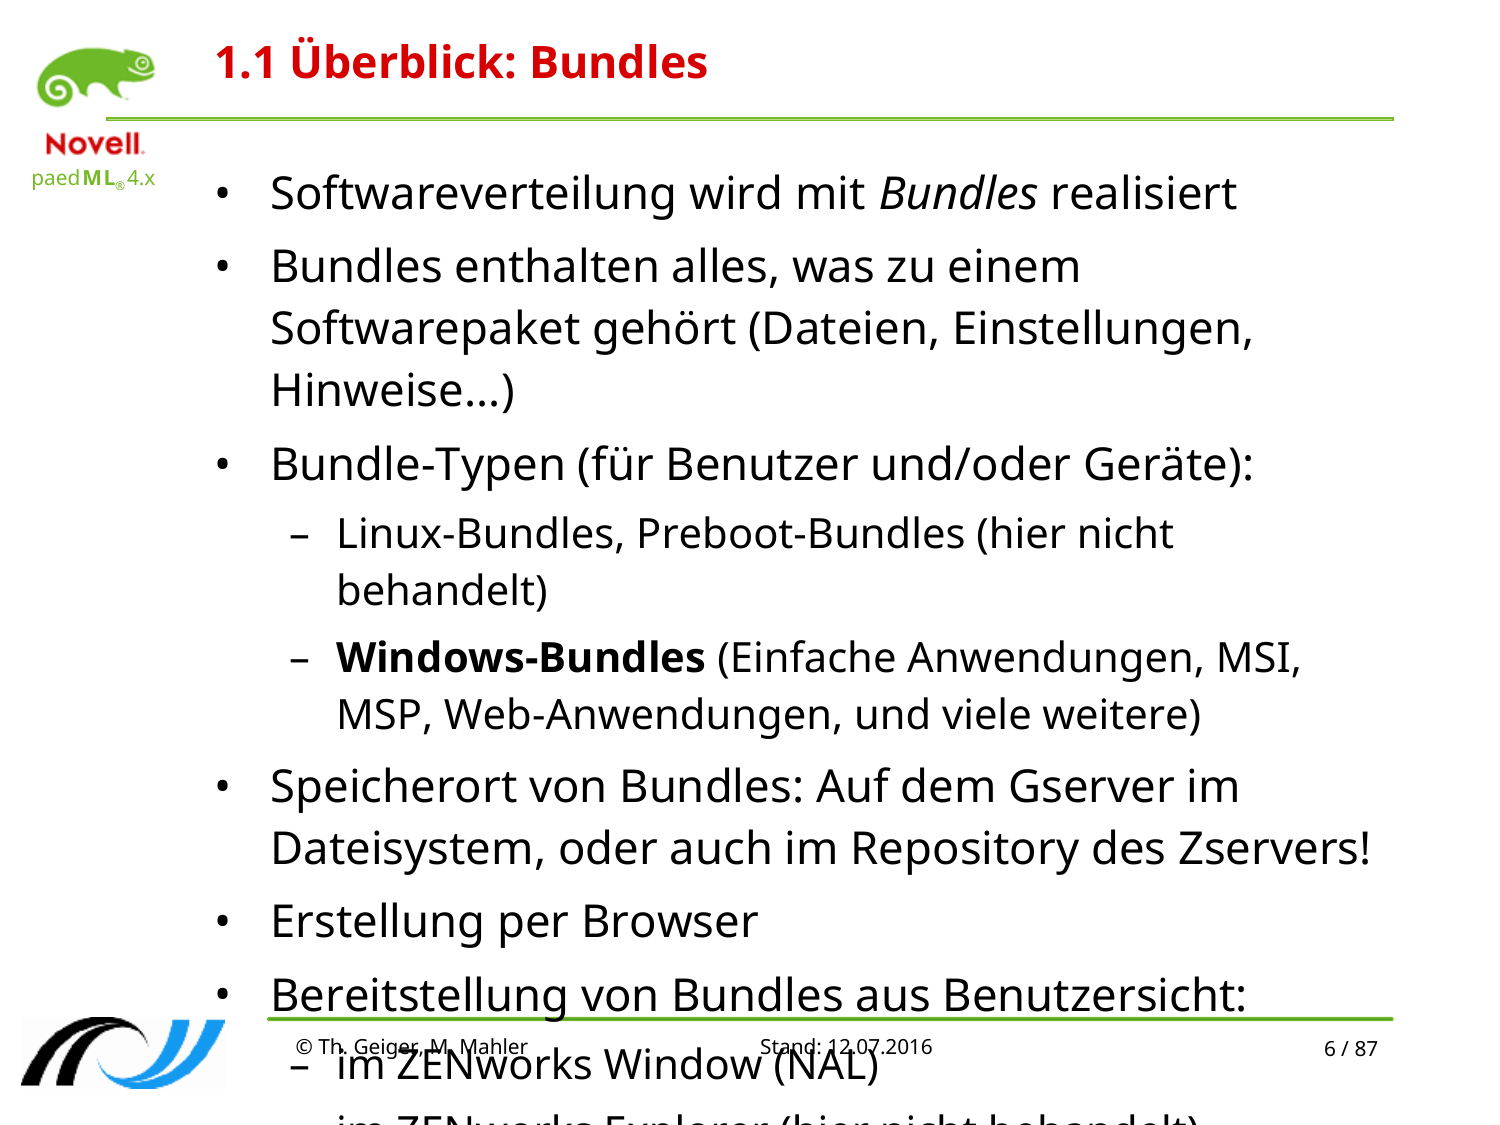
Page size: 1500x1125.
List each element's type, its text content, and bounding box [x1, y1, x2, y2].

picture [21, 1017, 225, 1089]
list Softwareverteilung wird mit Bundles realisiert Bundles enthalten alles, was zu einem Softwarepaket gehört (Dateien, Einstellungen, Hinweise...) Bundle-Typen (für Benutzer und/oder Geräte): Linux-Bundles, Preboot-Bundles (hier nicht behandelt) Windows-Bundles (Einfache Anwendungen, MSI, MSP, Web-Anwendungen, und viele weitere) Speicherort von Bundles: Auf dem Gserver im Dateisystem, oder auch im Repository des Zservers! Erstellung per Browser Bereitstellung von Bundles aus Benutzersicht: im ZENworks Window (NAL) im ZENworks Explorer (hier nicht behandelt) [214, 160, 1393, 949]
title 1.1 Überblick: Bundles [214, 16, 1393, 108]
picture [24, 32, 167, 175]
